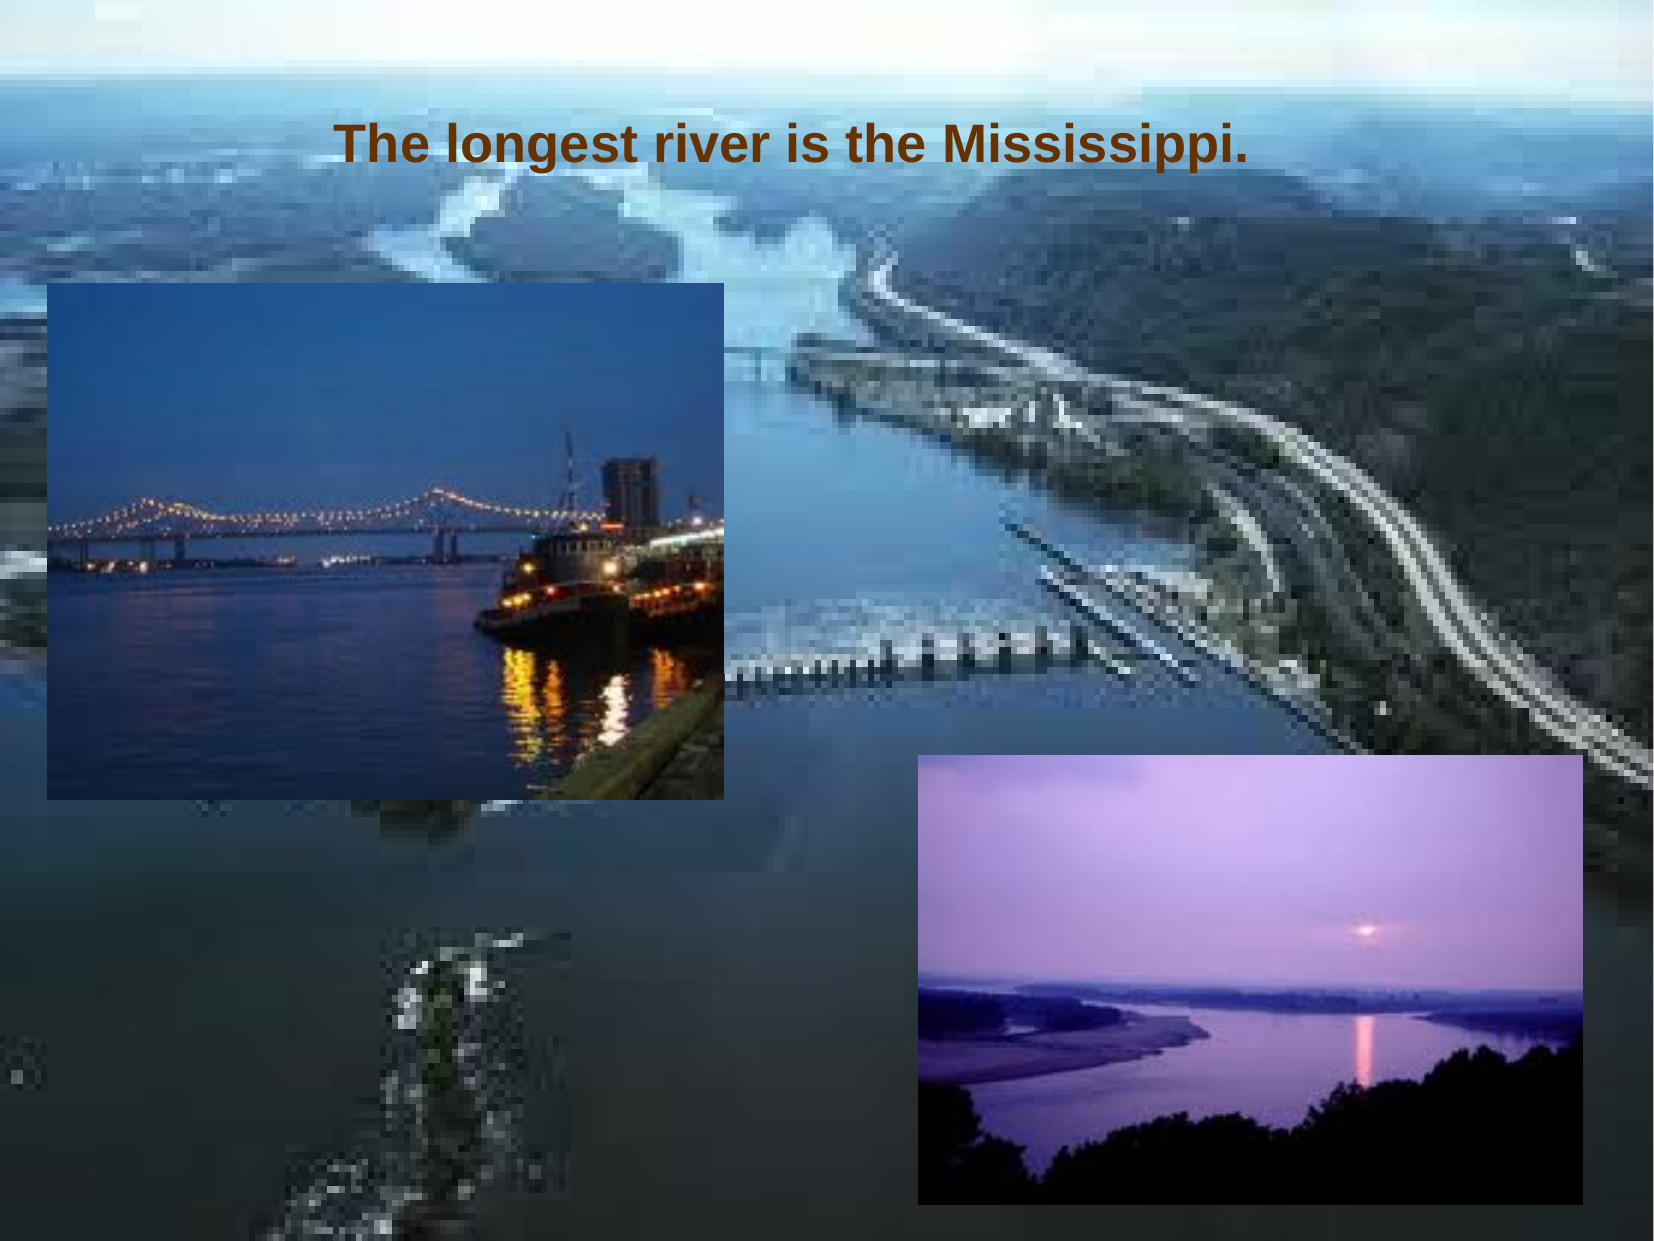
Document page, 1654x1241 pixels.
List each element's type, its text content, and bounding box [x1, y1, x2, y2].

text_box The longest river is the Mississippi. [318, 106, 1312, 184]
picture [0, 0, 1654, 1241]
